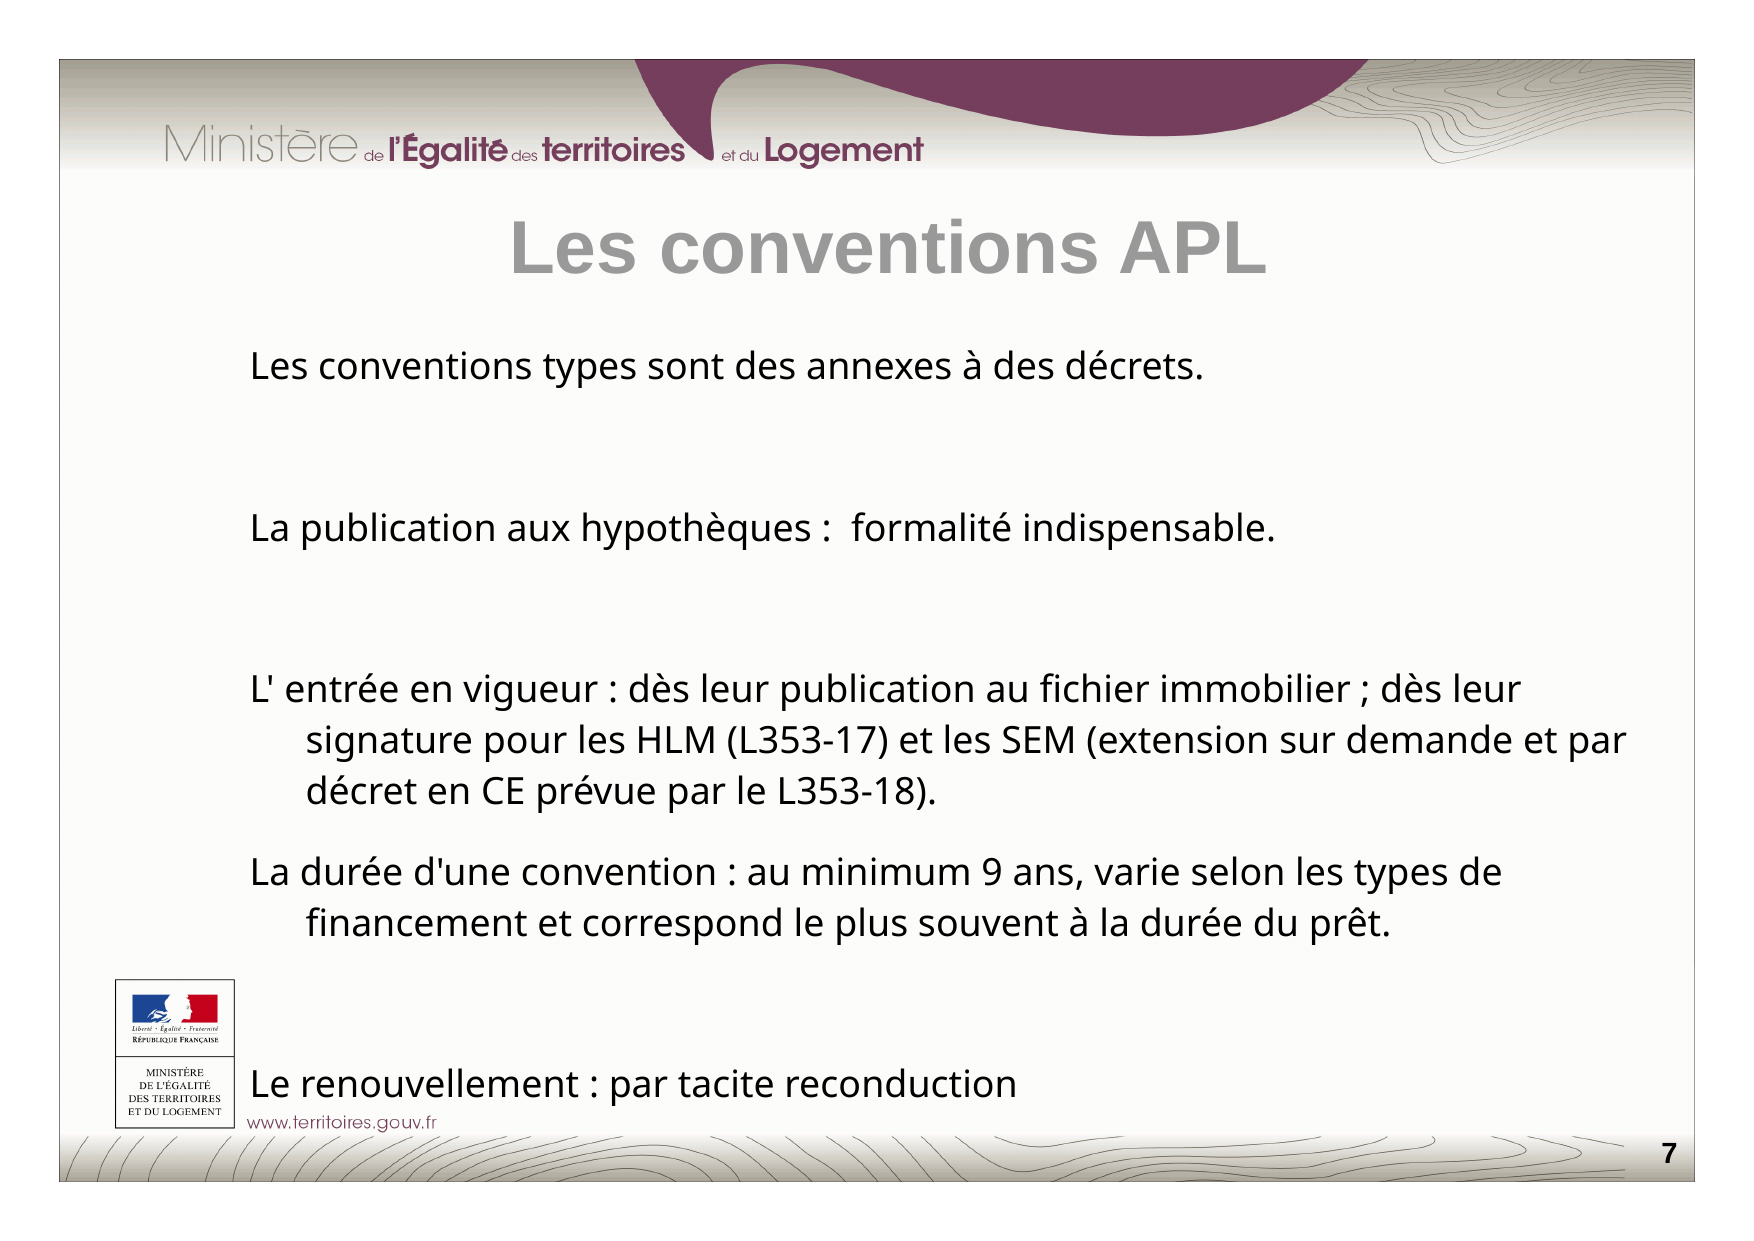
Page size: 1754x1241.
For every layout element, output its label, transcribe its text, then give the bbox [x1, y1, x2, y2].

picture [59, 59, 1695, 1182]
list Les conventions types sont des annexes à des décrets. La publication aux hypothèques : formalité indispensable. L' entrée en vigueur : dès leur publication au fichier immobilier ; dès leur signature pour les HLM (L353-17) et les SEM (extension sur demande et par décret en CE prévue par le L353-18). La durée d'une convention : au minimum 9 ans, varie selon les types de financement et correspond le plus souvent à la durée du prêt. Le renouvellement : par tacite reconduction [249, 339, 1677, 1101]
title Les conventions APL [152, 153, 1626, 342]
